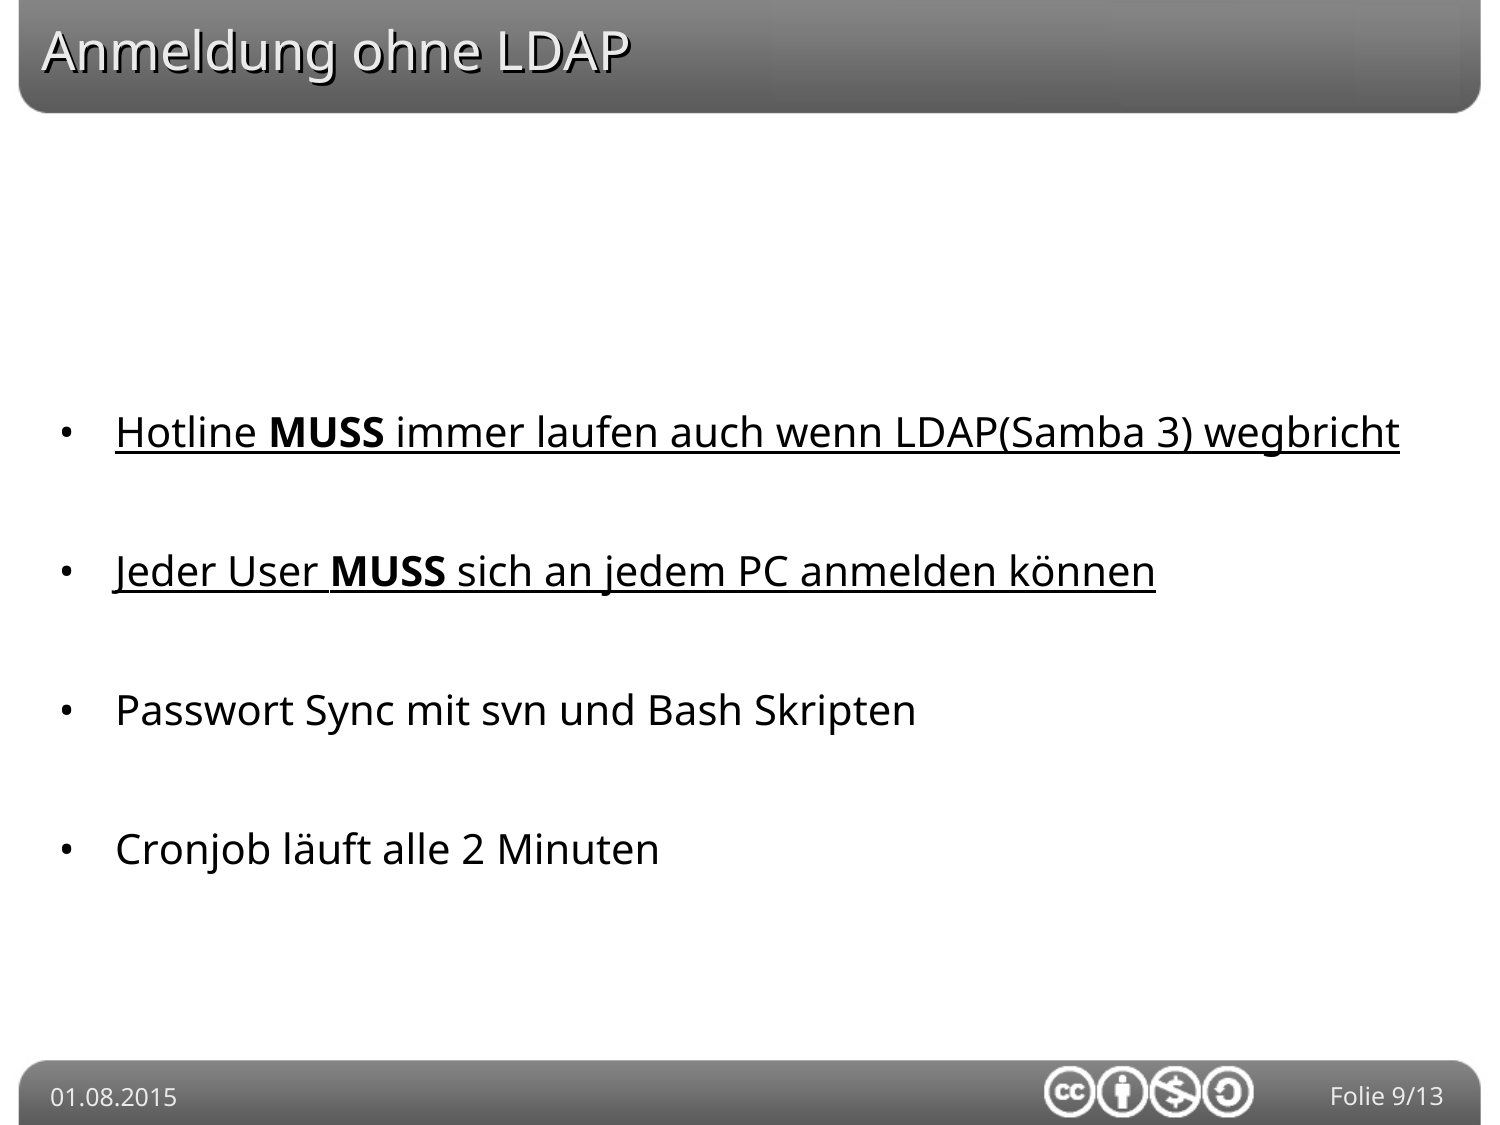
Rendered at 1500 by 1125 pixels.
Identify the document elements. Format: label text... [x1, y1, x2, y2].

title Anmeldung ohne LDAP [41, 0, 1002, 123]
list Hotline MUSS immer laufen auch wenn LDAP(Samba 3) wegbricht Jeder User MUSS sich an jedem PC anmelden können Passwort Sync mit svn und Bash Skripten Cronjob läuft alle 2 Minuten [59, 125, 1447, 1059]
picture [0, 0, 1500, 1125]
